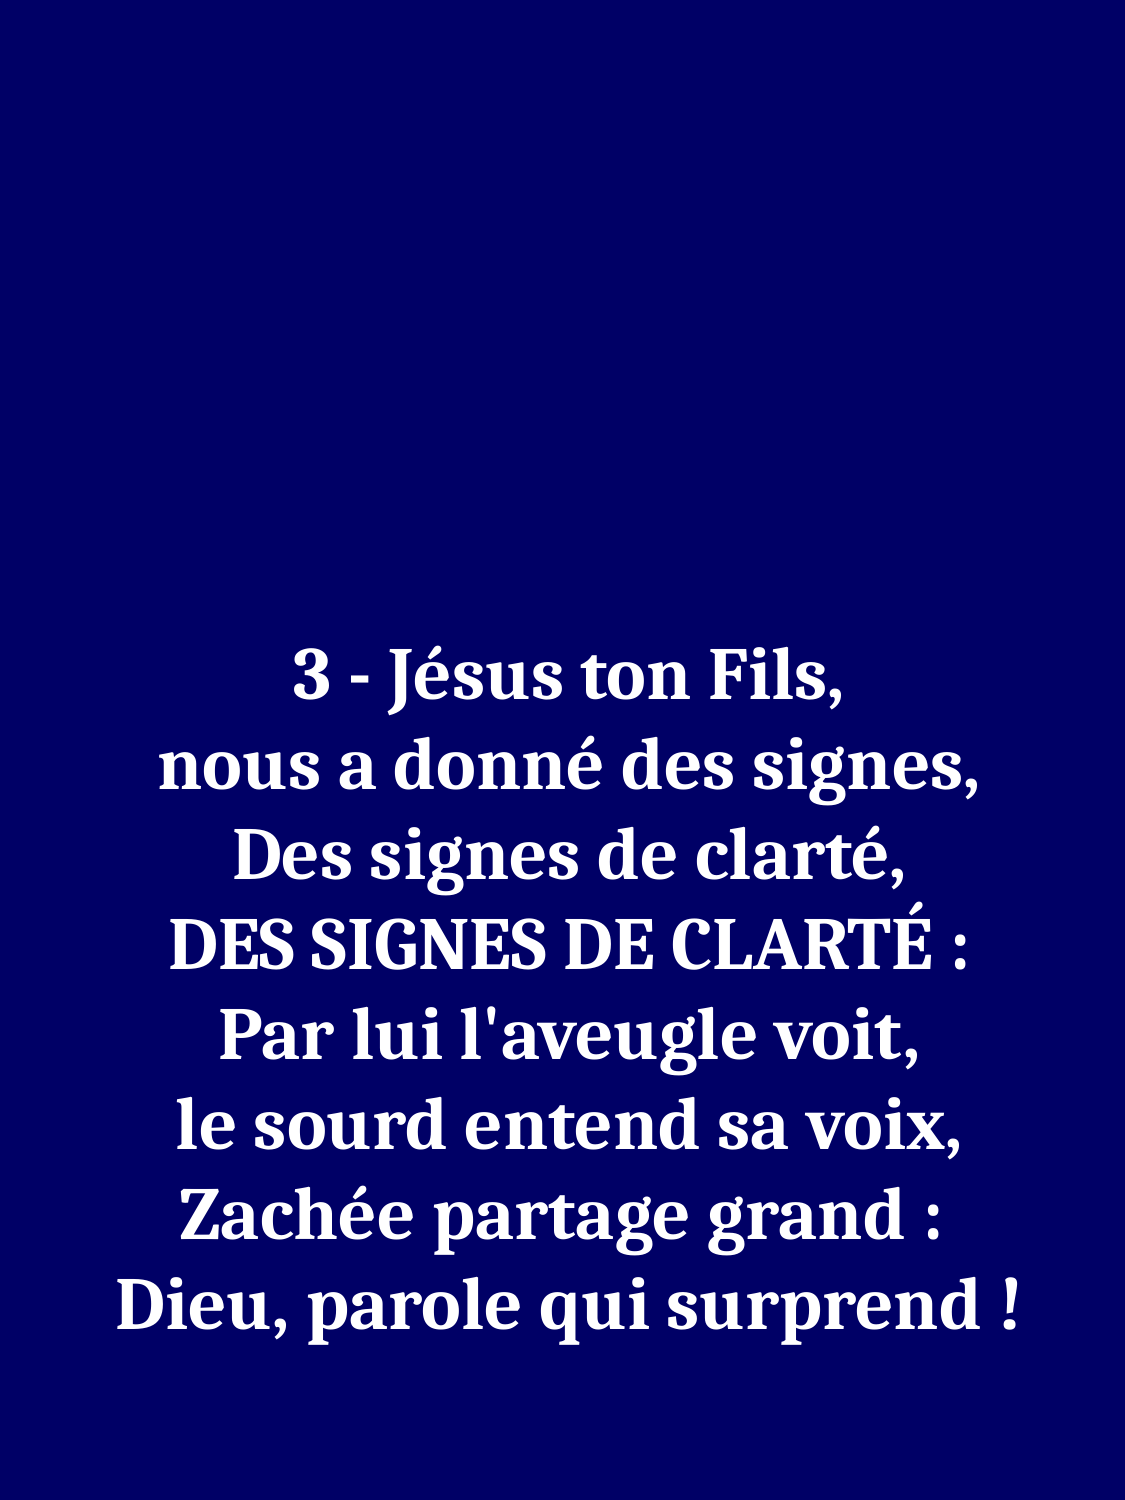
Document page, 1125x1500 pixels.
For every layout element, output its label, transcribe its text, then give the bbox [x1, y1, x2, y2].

text_box 3 - Jésus ton Fils, nous a donné des signes, Des signes de clarté, DES SIGNES DE CLARTÉ : Par lui l'aveugle voit, le sourd entend sa voix, Zachée partage grand : Dieu, parole qui surprend ! [14, 437, 1125, 1352]
